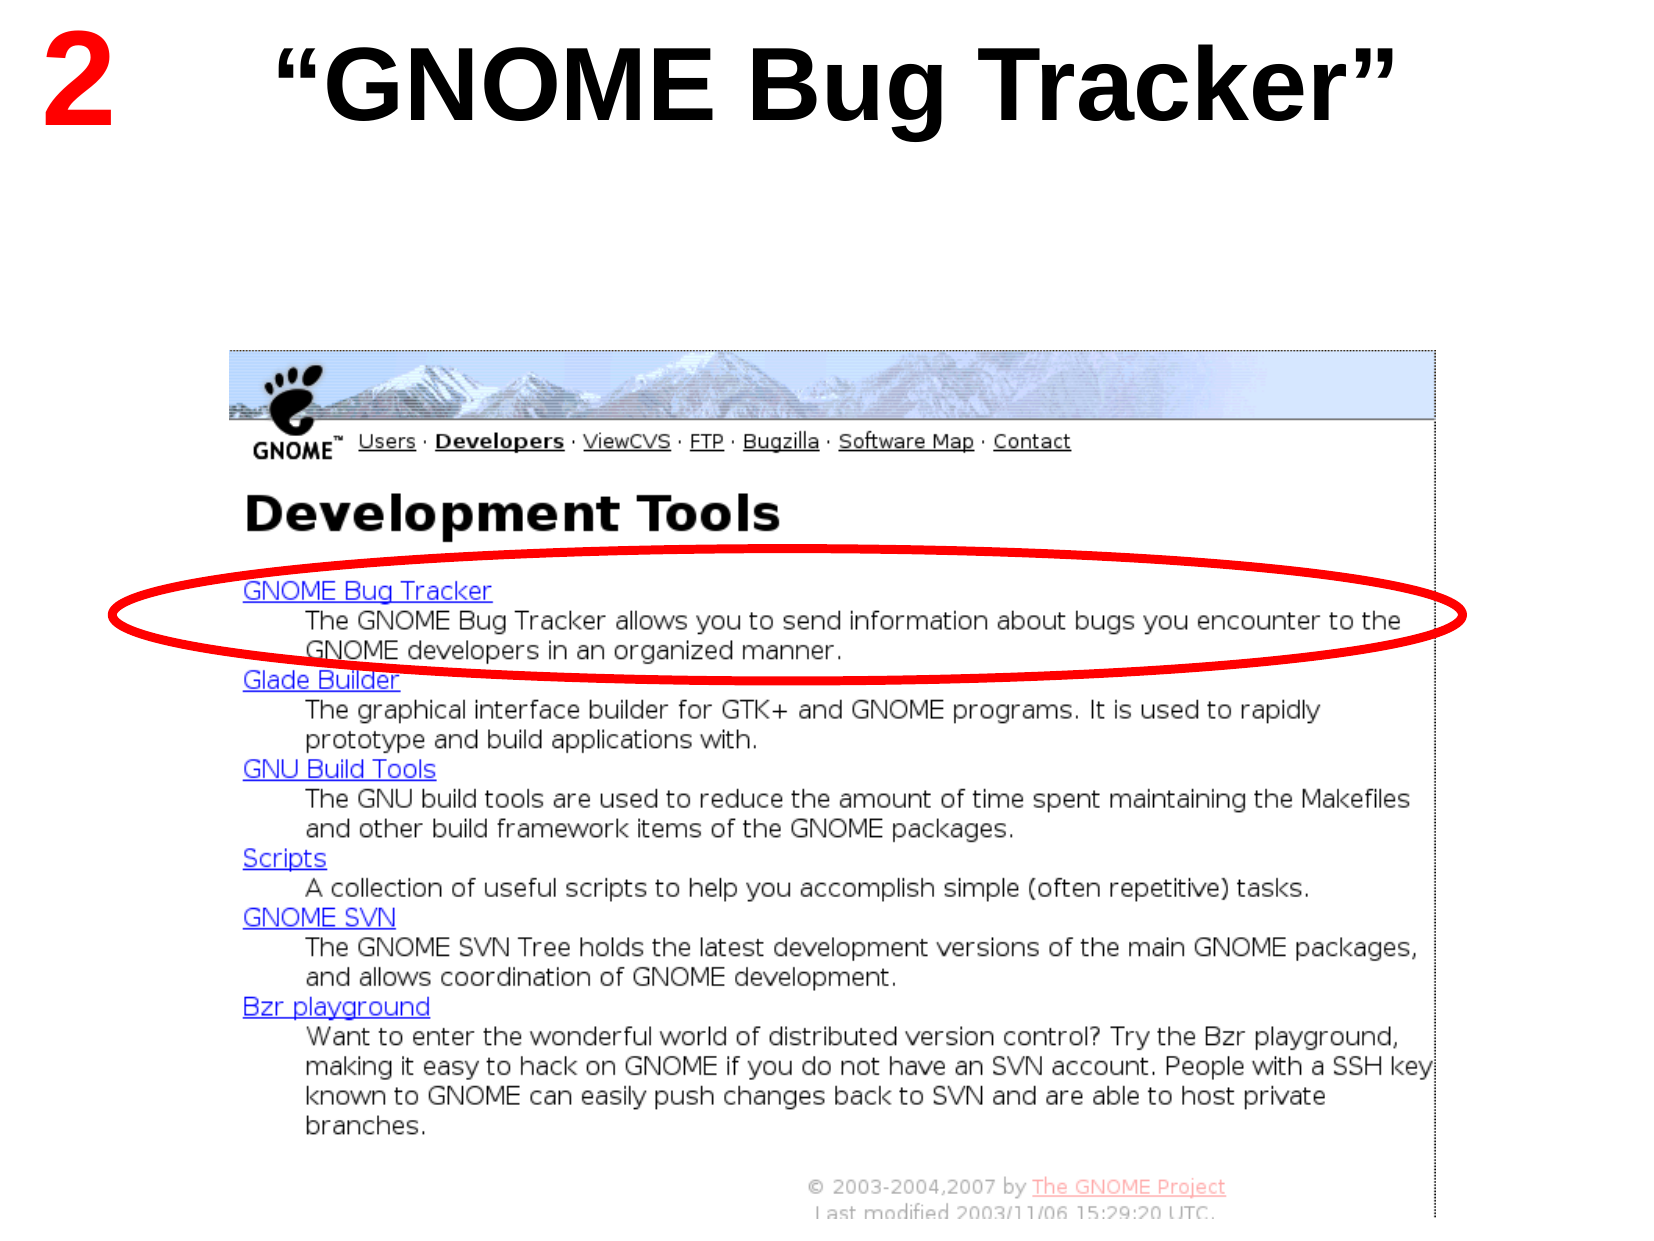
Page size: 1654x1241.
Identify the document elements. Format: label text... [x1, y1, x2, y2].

picture [229, 639, 1436, 1219]
picture [229, 350, 1436, 591]
text_box “GNOME Bug Tracker” [257, 18, 1417, 150]
picture [229, 554, 1436, 676]
text_box 2 [26, 0, 132, 162]
